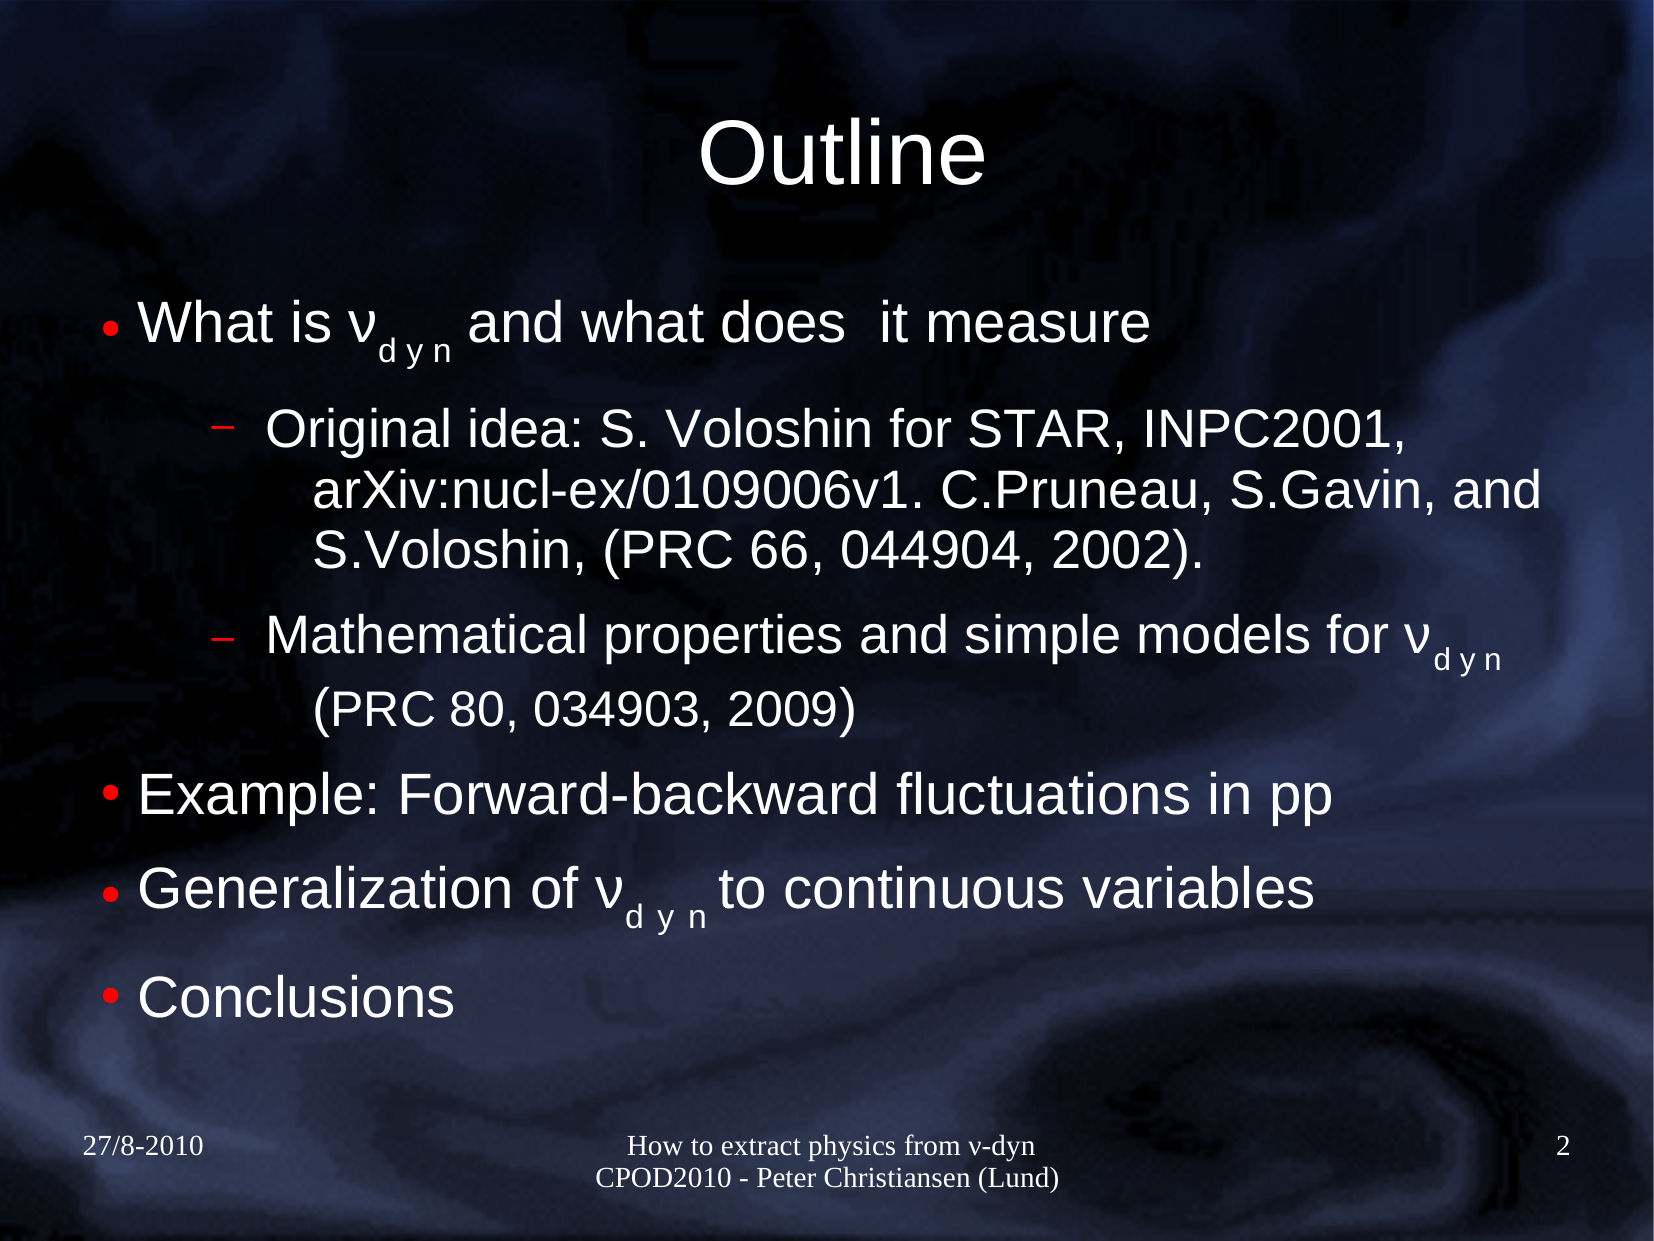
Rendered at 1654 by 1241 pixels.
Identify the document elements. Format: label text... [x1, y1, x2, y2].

title Outline [82, 49, 1571, 257]
list What is νd y n and what does it measure Original idea: S. Voloshin for STAR, INPC2001, arXiv:nucl-ex/0109006v1. C.Pruneau, S.Gavin, and S.Voloshin, (PRC 66, 044904, 2002). Mathematical properties and simple models for νd y n (PRC 80, 034903, 2009) Example: Forward-backward fluctuations in pp Generalization of νd y n to continuous variables Conclusions [82, 290, 1571, 1109]
picture [0, 0, 1654, 1241]
